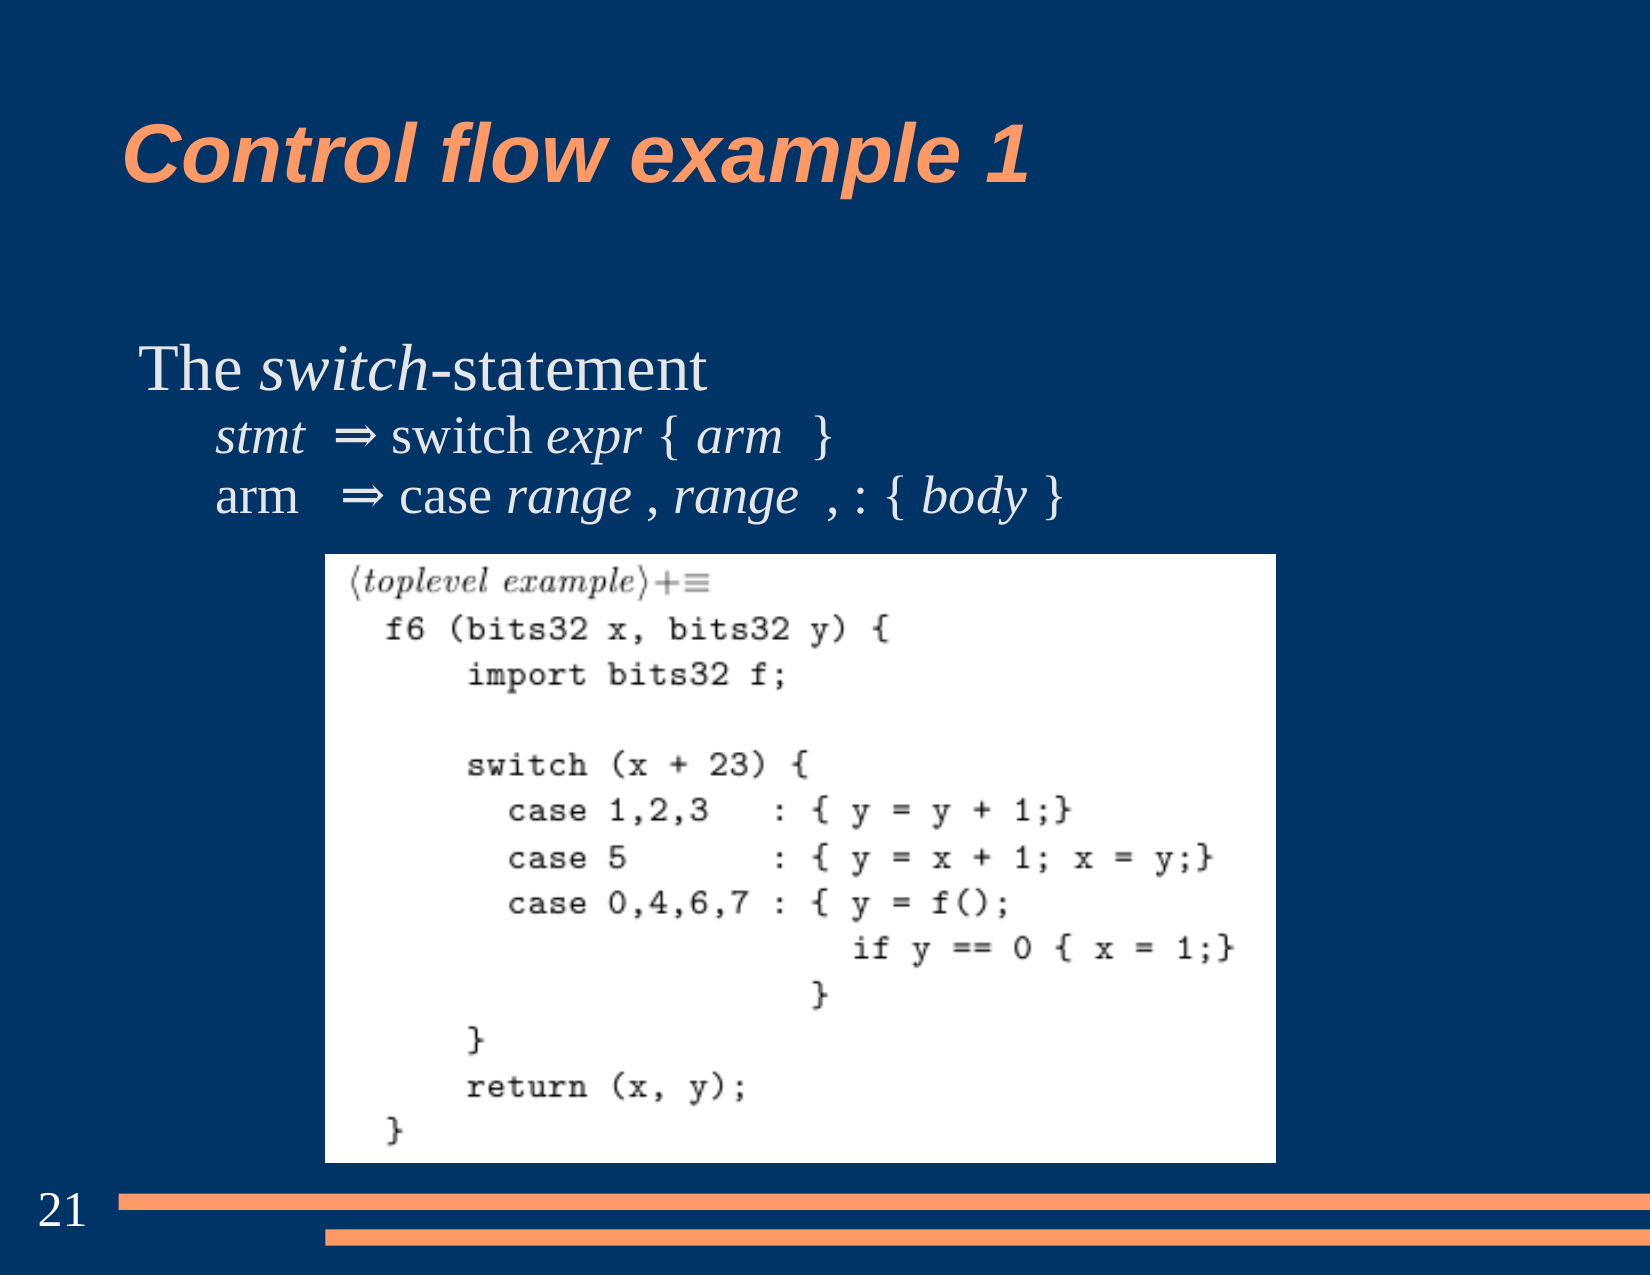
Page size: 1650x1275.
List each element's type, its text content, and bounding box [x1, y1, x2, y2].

title Control flow example 1 [121, 47, 1531, 261]
text_box 21 [37, 1182, 113, 1238]
picture [325, 554, 1276, 1163]
list The switch-statement stmt ⇒ switch expr { arm } arm ⇒ case range , range , : { body } [121, 331, 1558, 1164]
